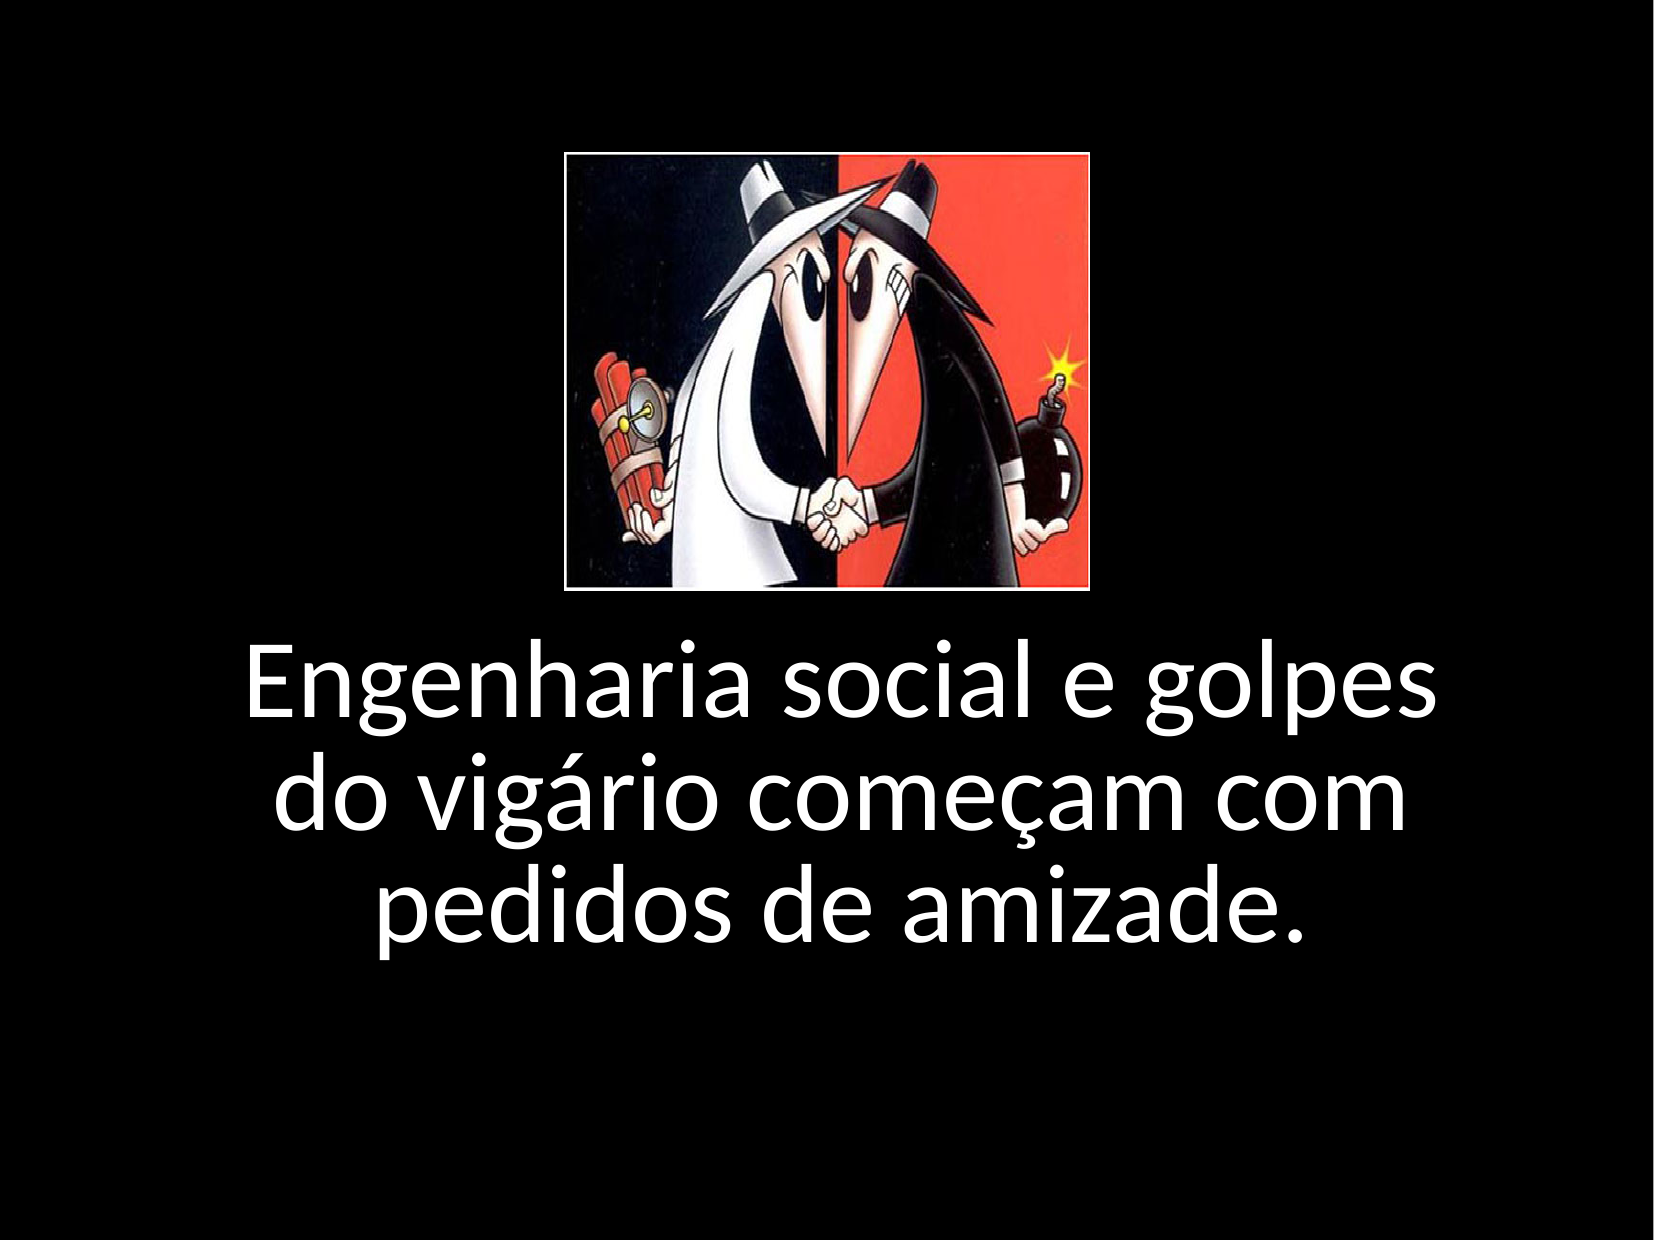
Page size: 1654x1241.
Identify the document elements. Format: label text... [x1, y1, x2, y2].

picture [564, 152, 1090, 591]
subtitle Engenharia social e golpes do vigário começam com pedidos de amizade. [0, 0, 1654, 1084]
